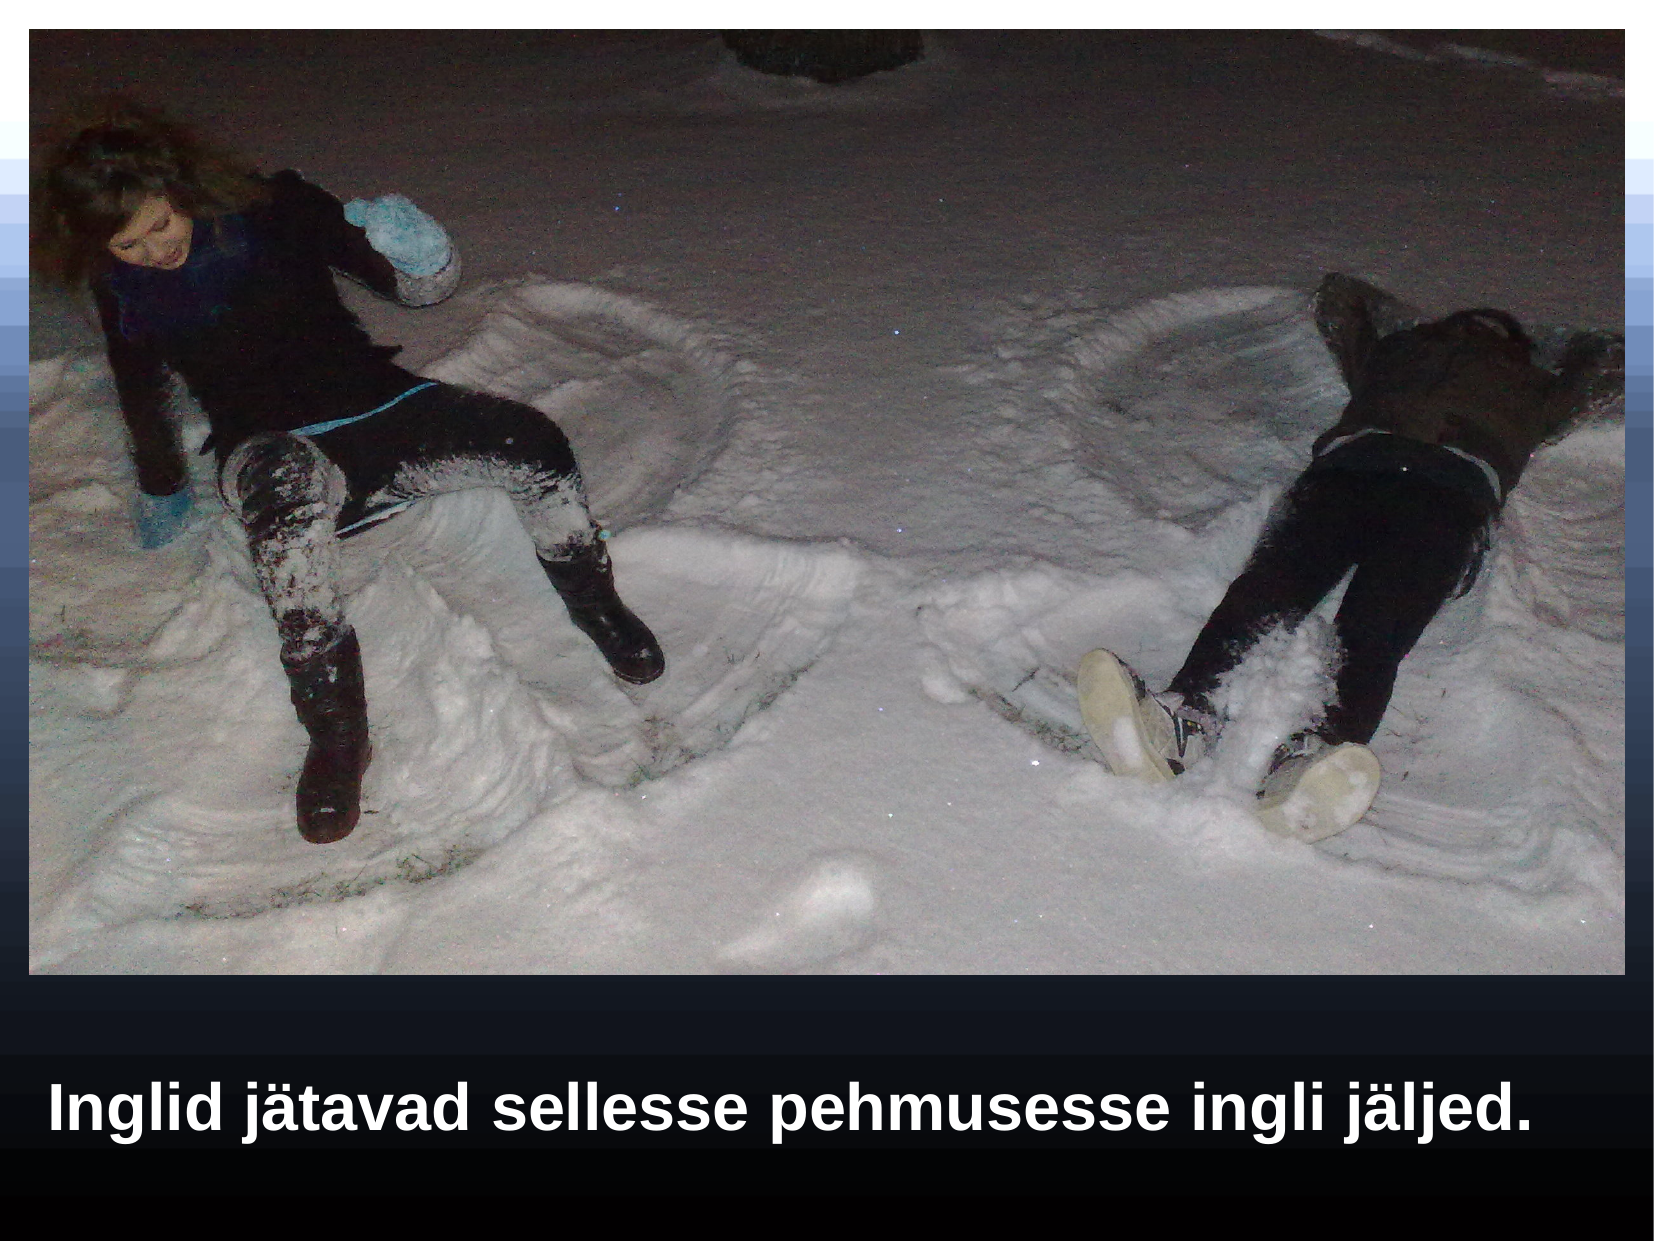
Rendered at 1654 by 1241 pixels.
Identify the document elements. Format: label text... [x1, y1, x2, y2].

picture [0, 0, 1654, 1241]
title Inglid jätavad sellesse pehmusesse ingli jäljed. [47, 1003, 1536, 1211]
